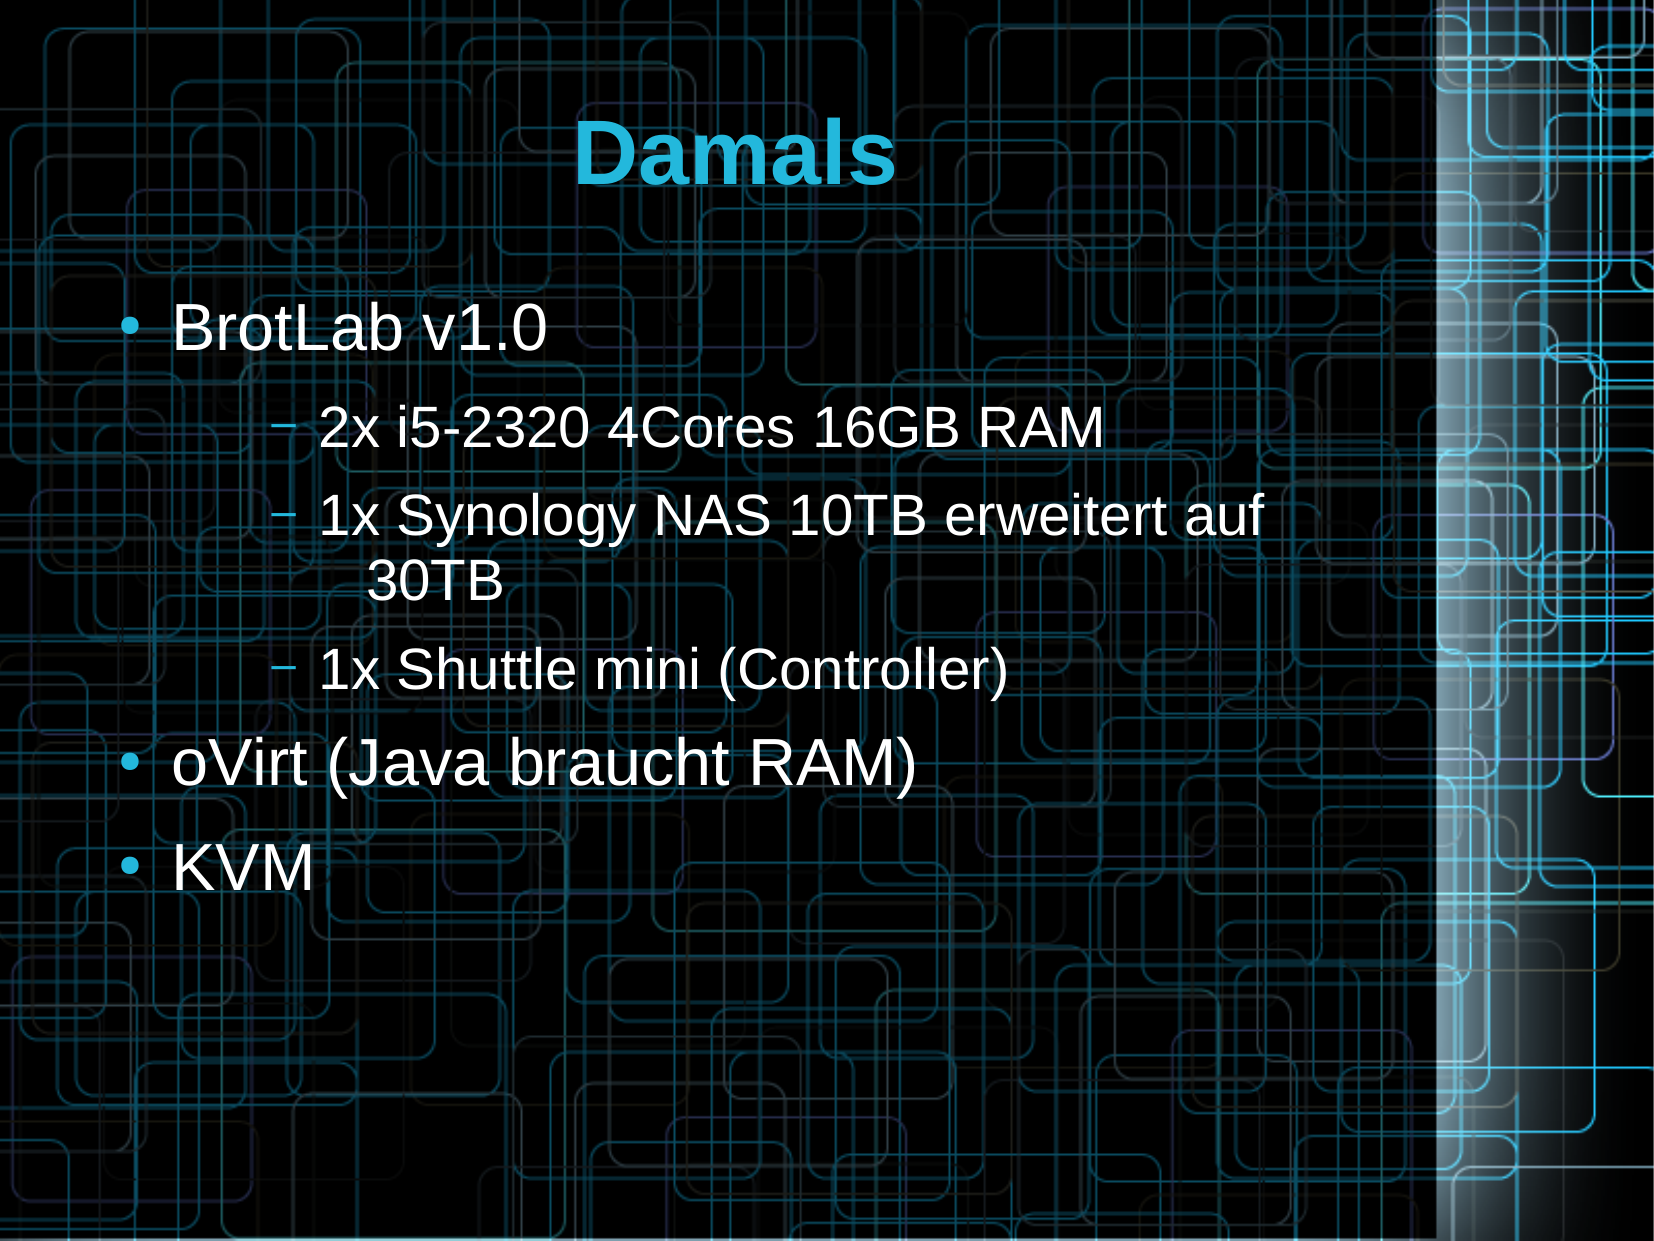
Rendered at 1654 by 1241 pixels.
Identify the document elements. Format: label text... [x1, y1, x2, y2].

list BrotLab v1.0 2x i5-2320 4Cores 16GB RAM 1x Synology NAS 10TB erweitert auf 30TB 1x Shuttle mini (Controller) oVirt (Java braucht RAM) KVM [82, 290, 1388, 1010]
title Damals [82, 49, 1388, 257]
picture [0, 0, 1654, 1241]
